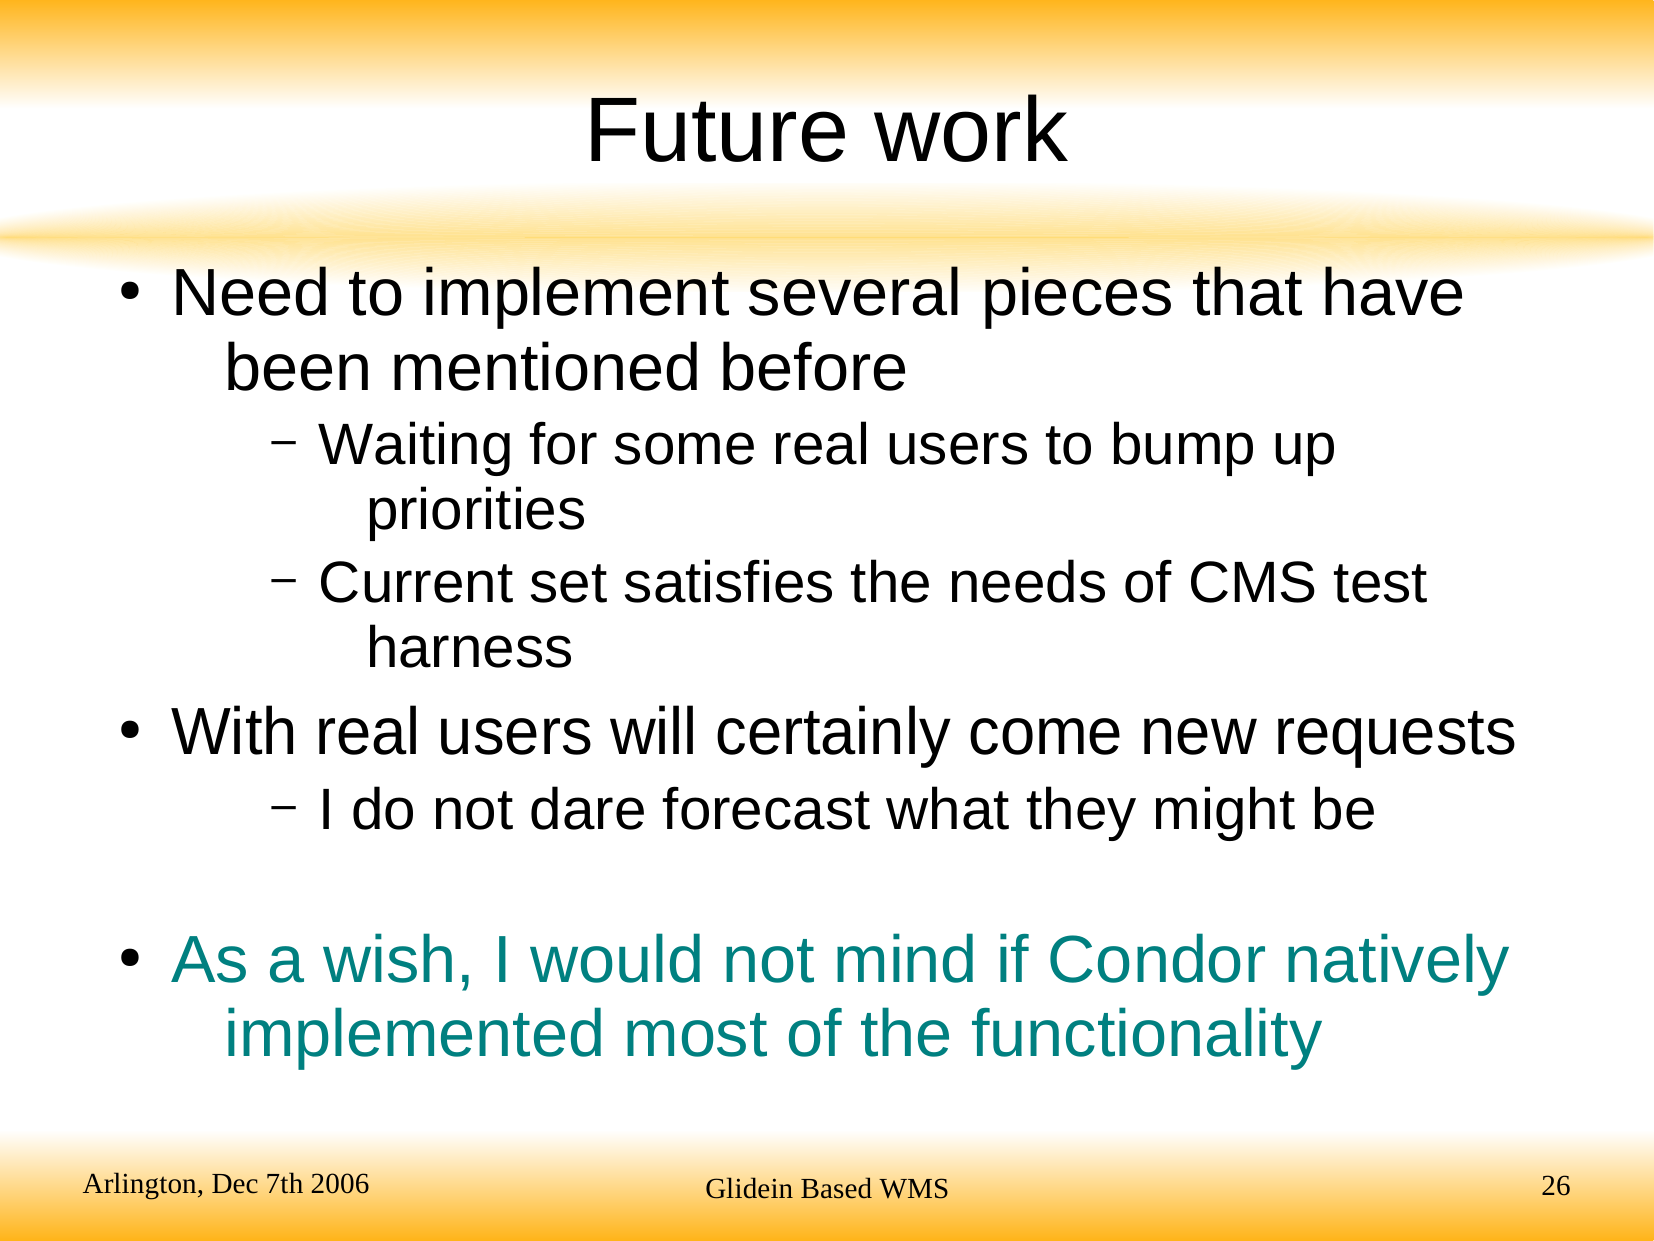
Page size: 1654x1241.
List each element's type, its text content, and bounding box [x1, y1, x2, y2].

list Need to implement several pieces that have been mentioned before Waiting for some real users to bump up priorities Current set satisfies the needs of CMS test harness With real users will certainly come new requests I do not dare forecast what they might be As a wish, I would not mind if Condor natively implemented most of the functionality [82, 254, 1571, 1150]
title Future work [82, 25, 1571, 233]
text_box VO frontend [18, 235, 1635, 239]
